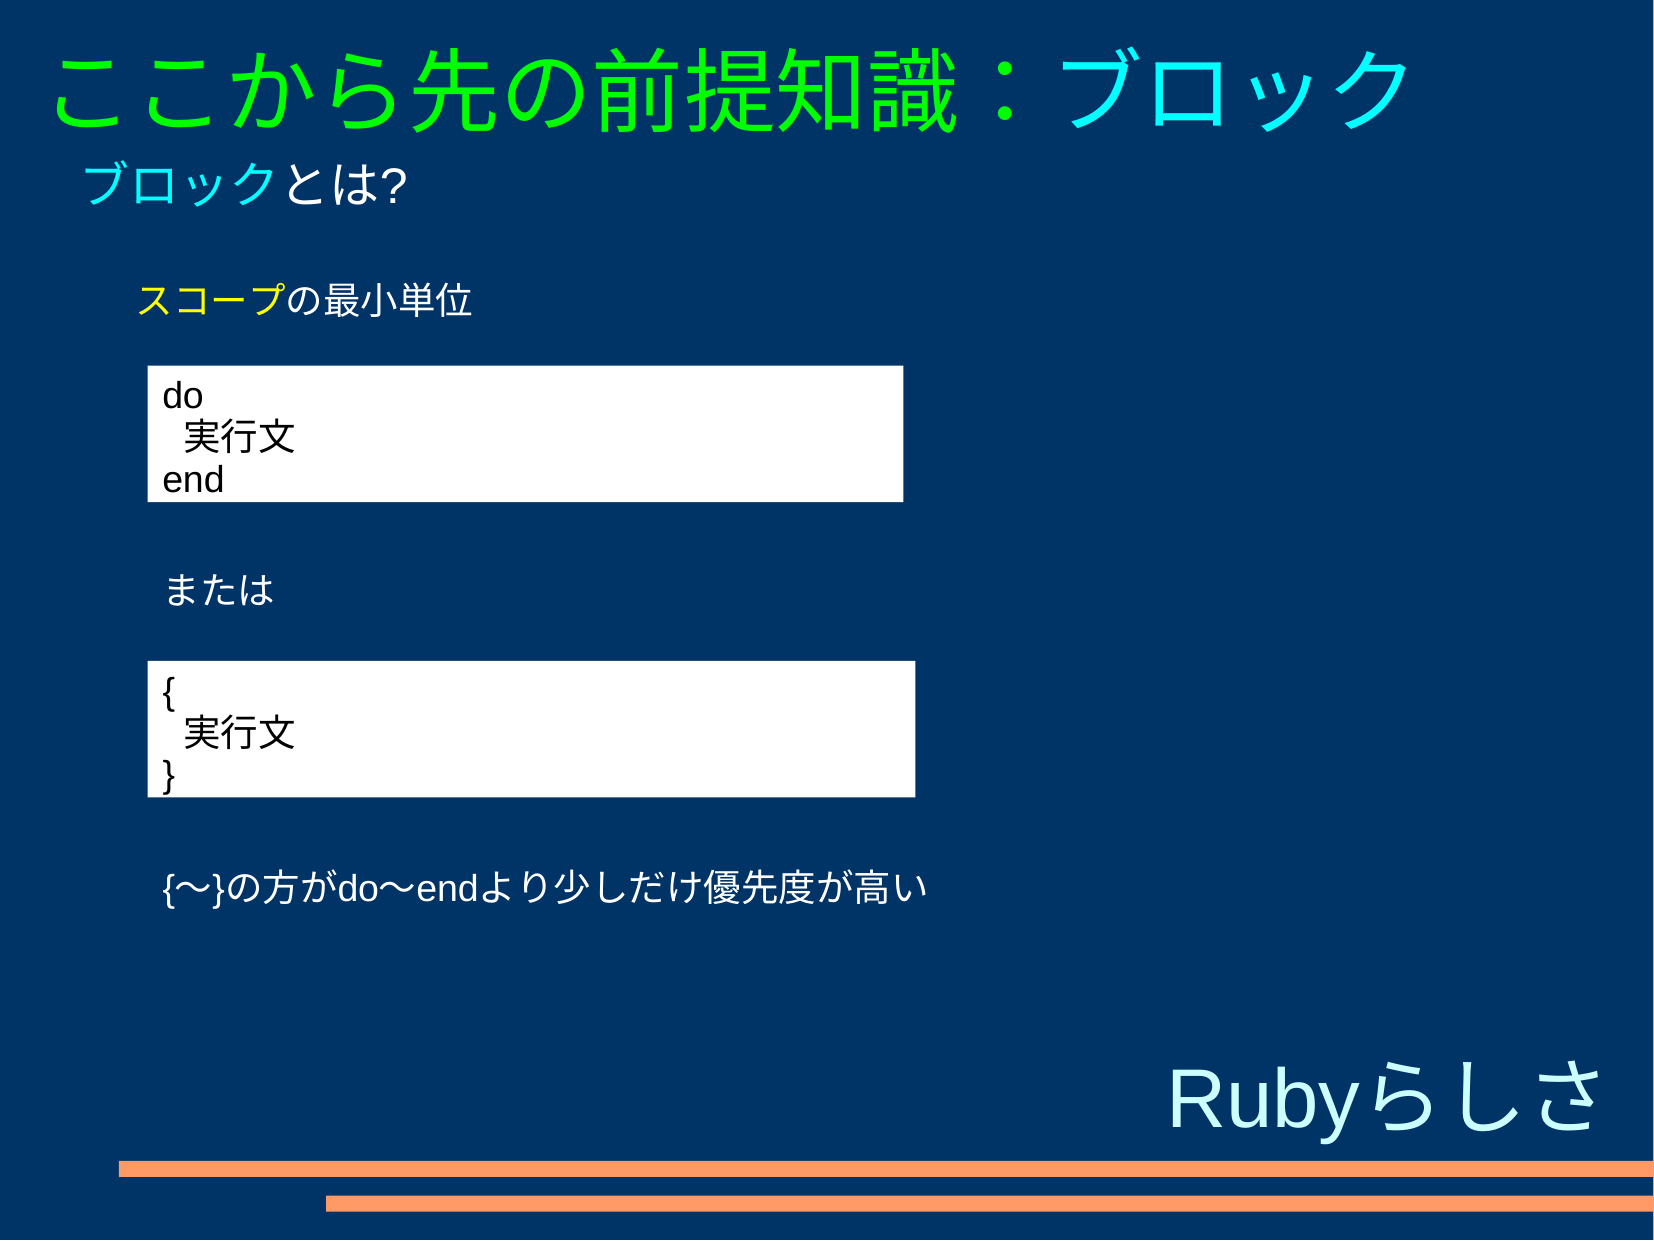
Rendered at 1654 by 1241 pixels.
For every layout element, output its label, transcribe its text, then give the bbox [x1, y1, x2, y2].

text_box ここから先の前提知識：ブロック [27, 29, 1477, 137]
text_box { 実行文 } [147, 660, 916, 798]
text_box do 実行文 end [147, 365, 904, 503]
text_box {～}の方がdo～endより少しだけ優先度が高い [147, 858, 945, 916]
text_box または [147, 560, 325, 614]
text_box ブロックとは? スコープの最小単位 [65, 147, 916, 319]
text_box Rubyらしさ [1151, 1040, 1647, 1148]
